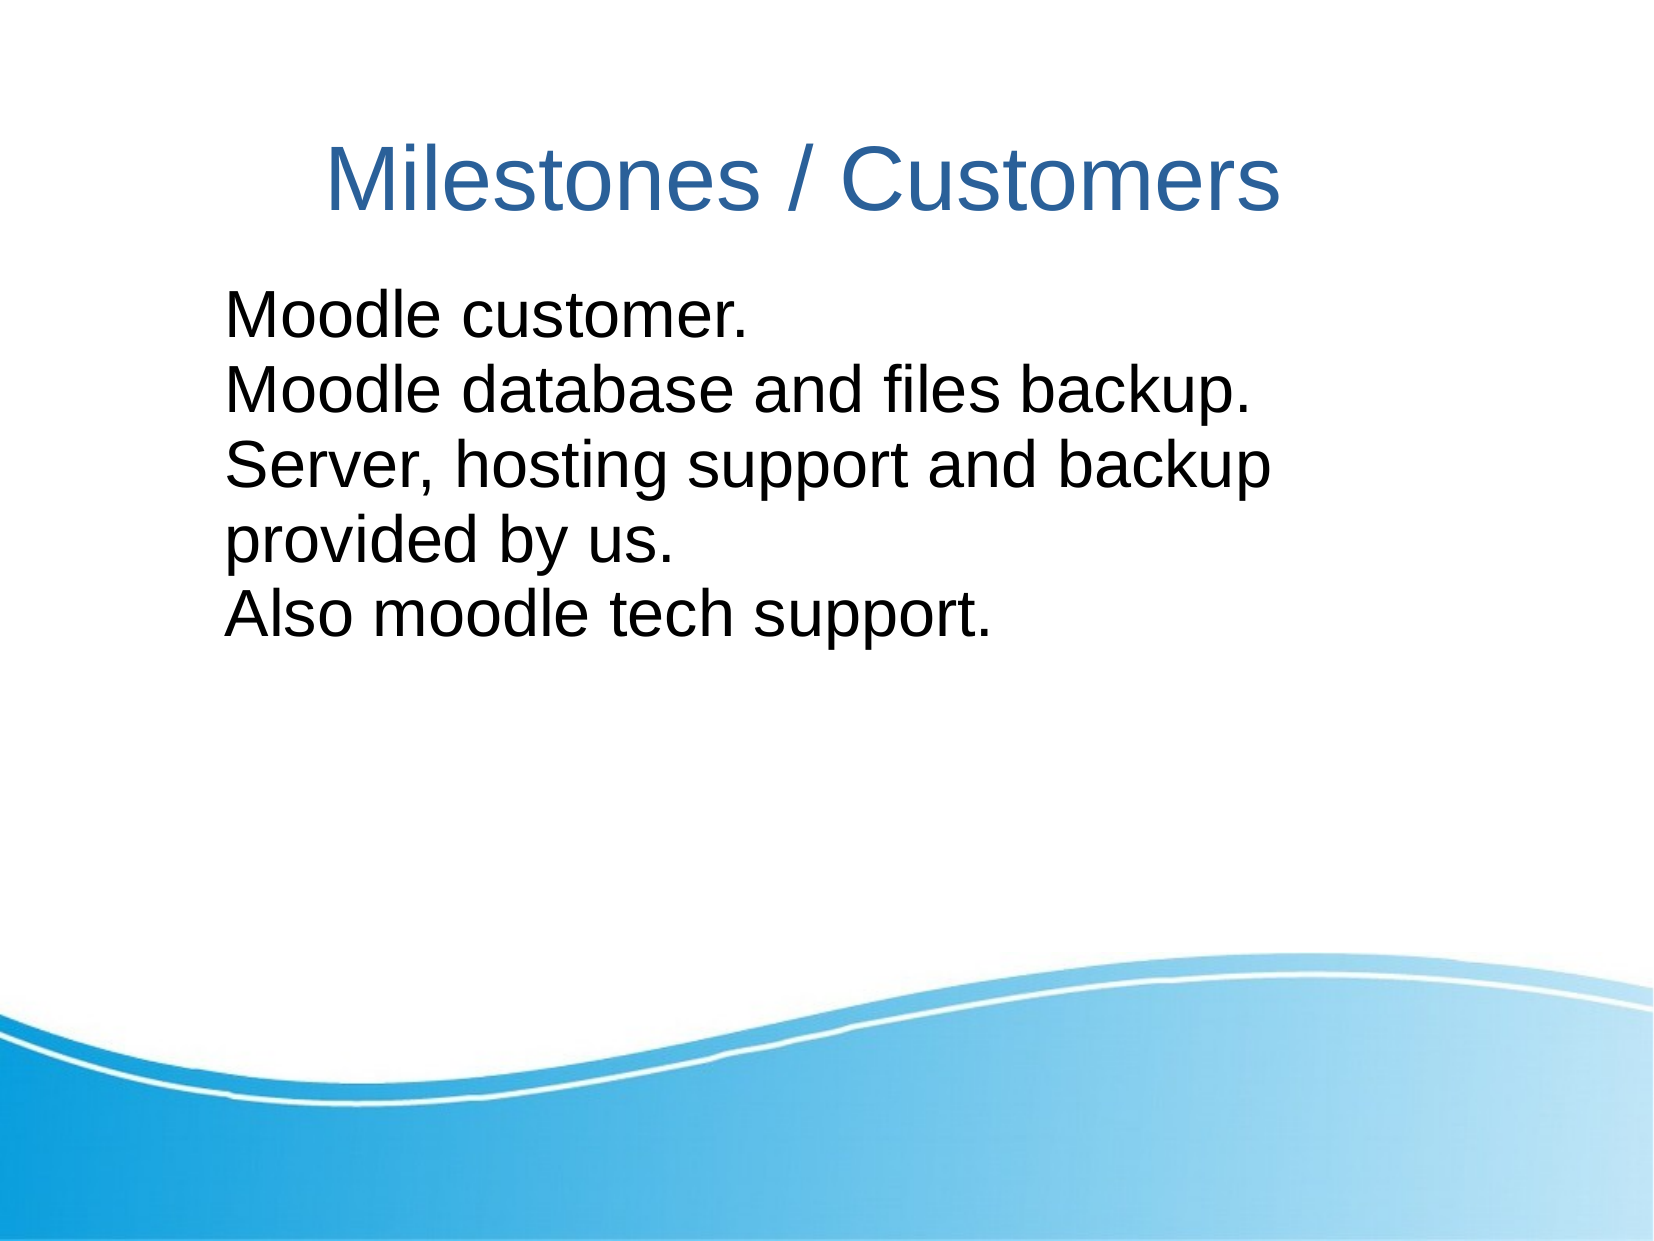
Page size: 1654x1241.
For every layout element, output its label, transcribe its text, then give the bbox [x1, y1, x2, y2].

picture [0, 952, 1654, 1241]
text_box Moodle customer. Moodle database and files backup. Server, hosting support and backup provided by us. Also moodle tech support. [210, 270, 1366, 956]
title Milestones / Customers [60, 75, 1549, 283]
